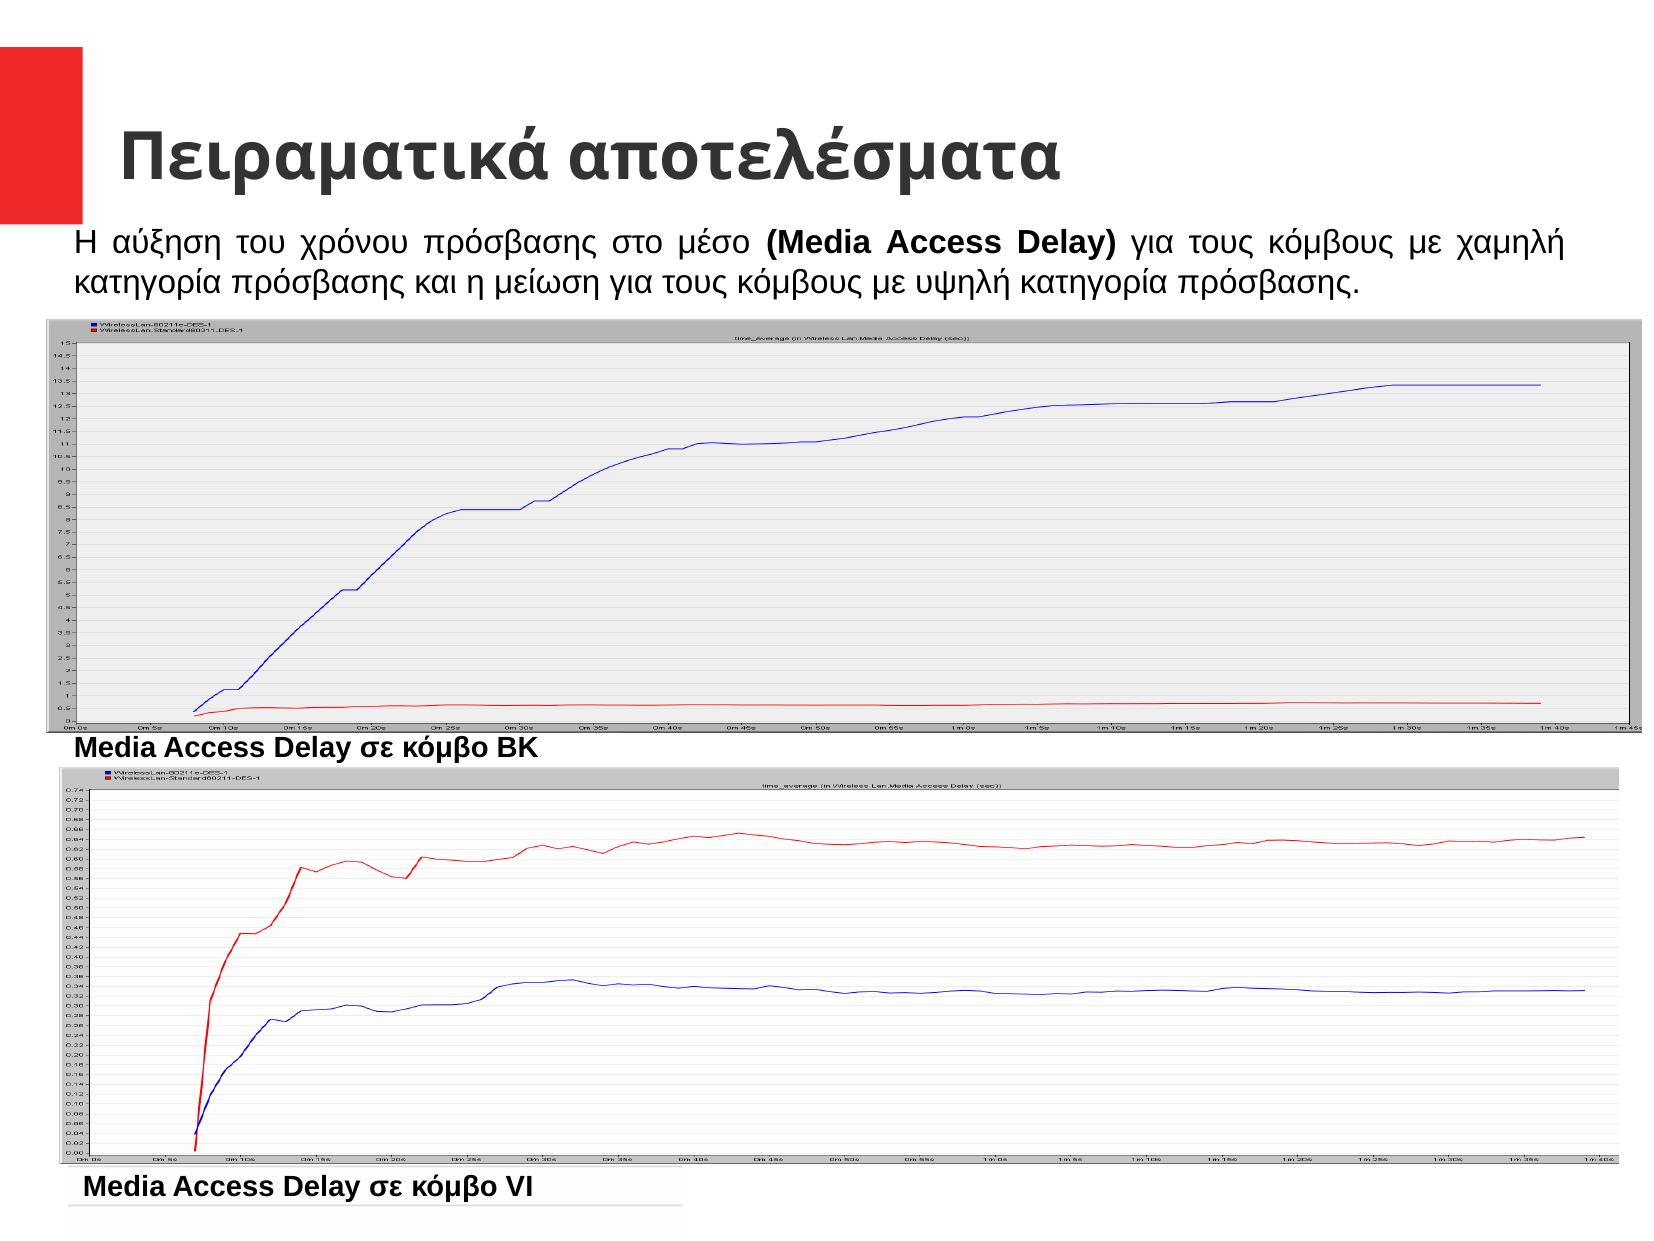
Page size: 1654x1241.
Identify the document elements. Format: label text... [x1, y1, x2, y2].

text_box Πειραματικά αποτελέσματα [118, 49, 1571, 212]
picture [59, 767, 1619, 1164]
text_box Media Access Delay σε κόμβο VI [68, 1164, 683, 1241]
picture [46, 318, 1642, 733]
text_box Media Access Delay σε κόμβο BK [59, 733, 674, 767]
text_box Η αύξηση του χρόνου πρόσβασης στο μέσο (Media Access Delay) για τους κόμβους με χαμηλή κατηγορία πρόσβασης και η μείωση για τους κόμβους με υψηλή κατηγορία πρόσβασης. [59, 212, 1581, 312]
